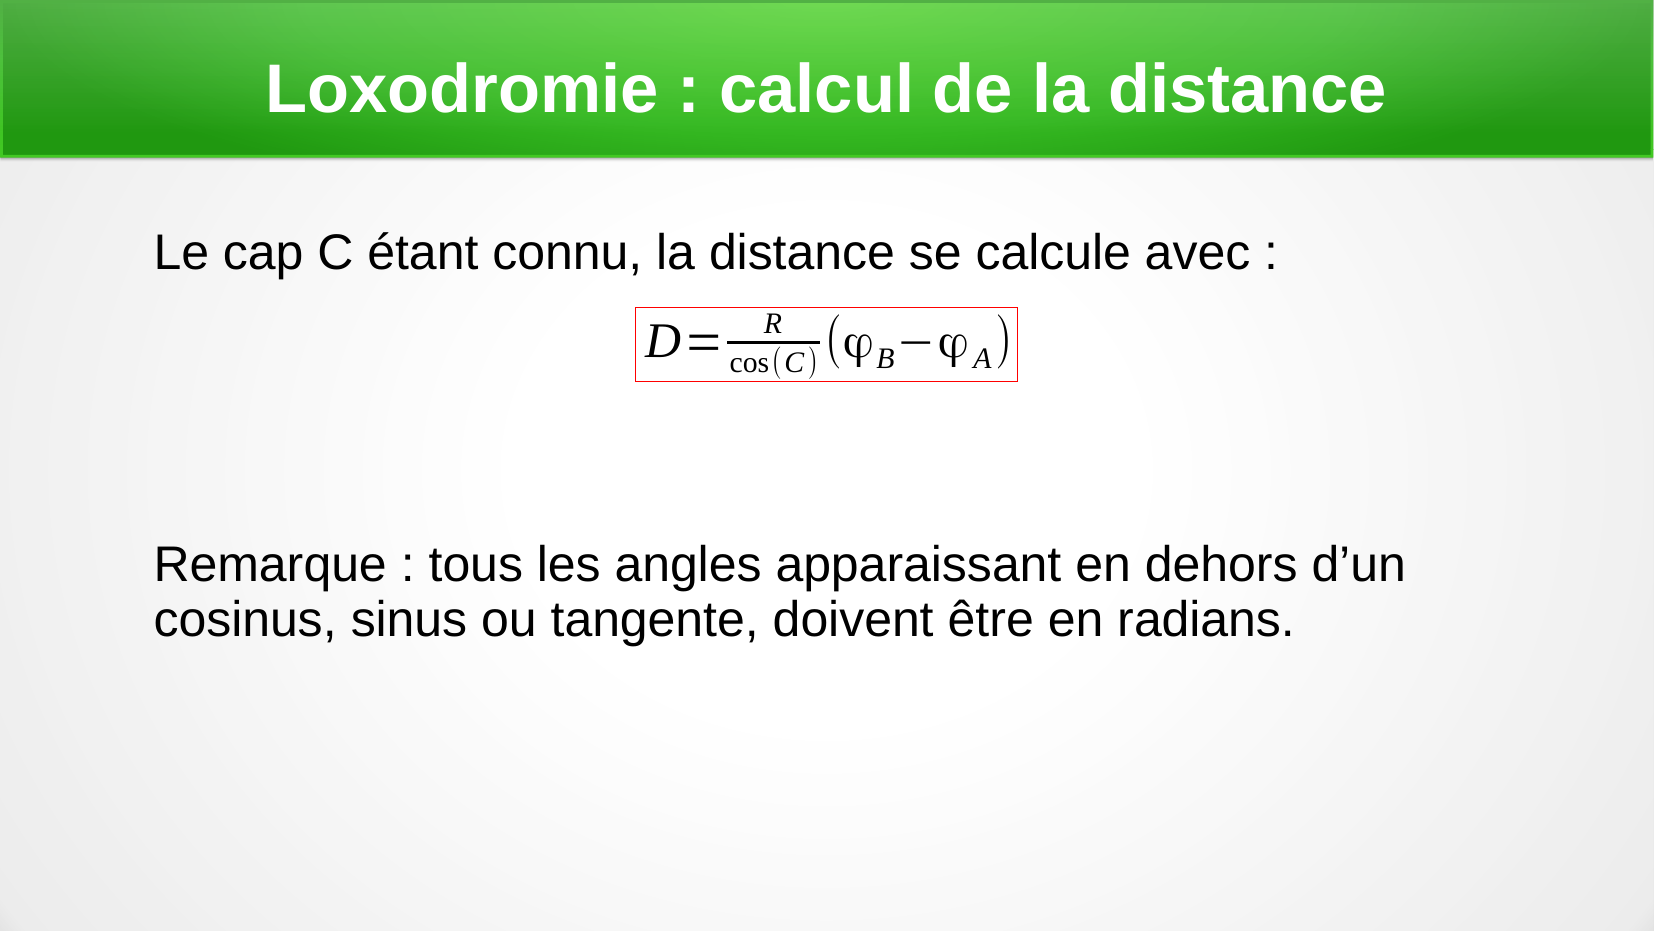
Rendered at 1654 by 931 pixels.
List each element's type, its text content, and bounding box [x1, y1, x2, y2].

list Le cap C étant connu, la distance se calcule avec : Remarque : tous les angles apparaissant en dehors d’un cosinus, sinus ou tangente, doivent être en radians. [82, 224, 1571, 764]
chart [635, 307, 1018, 382]
title Loxodromie : calcul de la distance [82, 35, 1571, 142]
